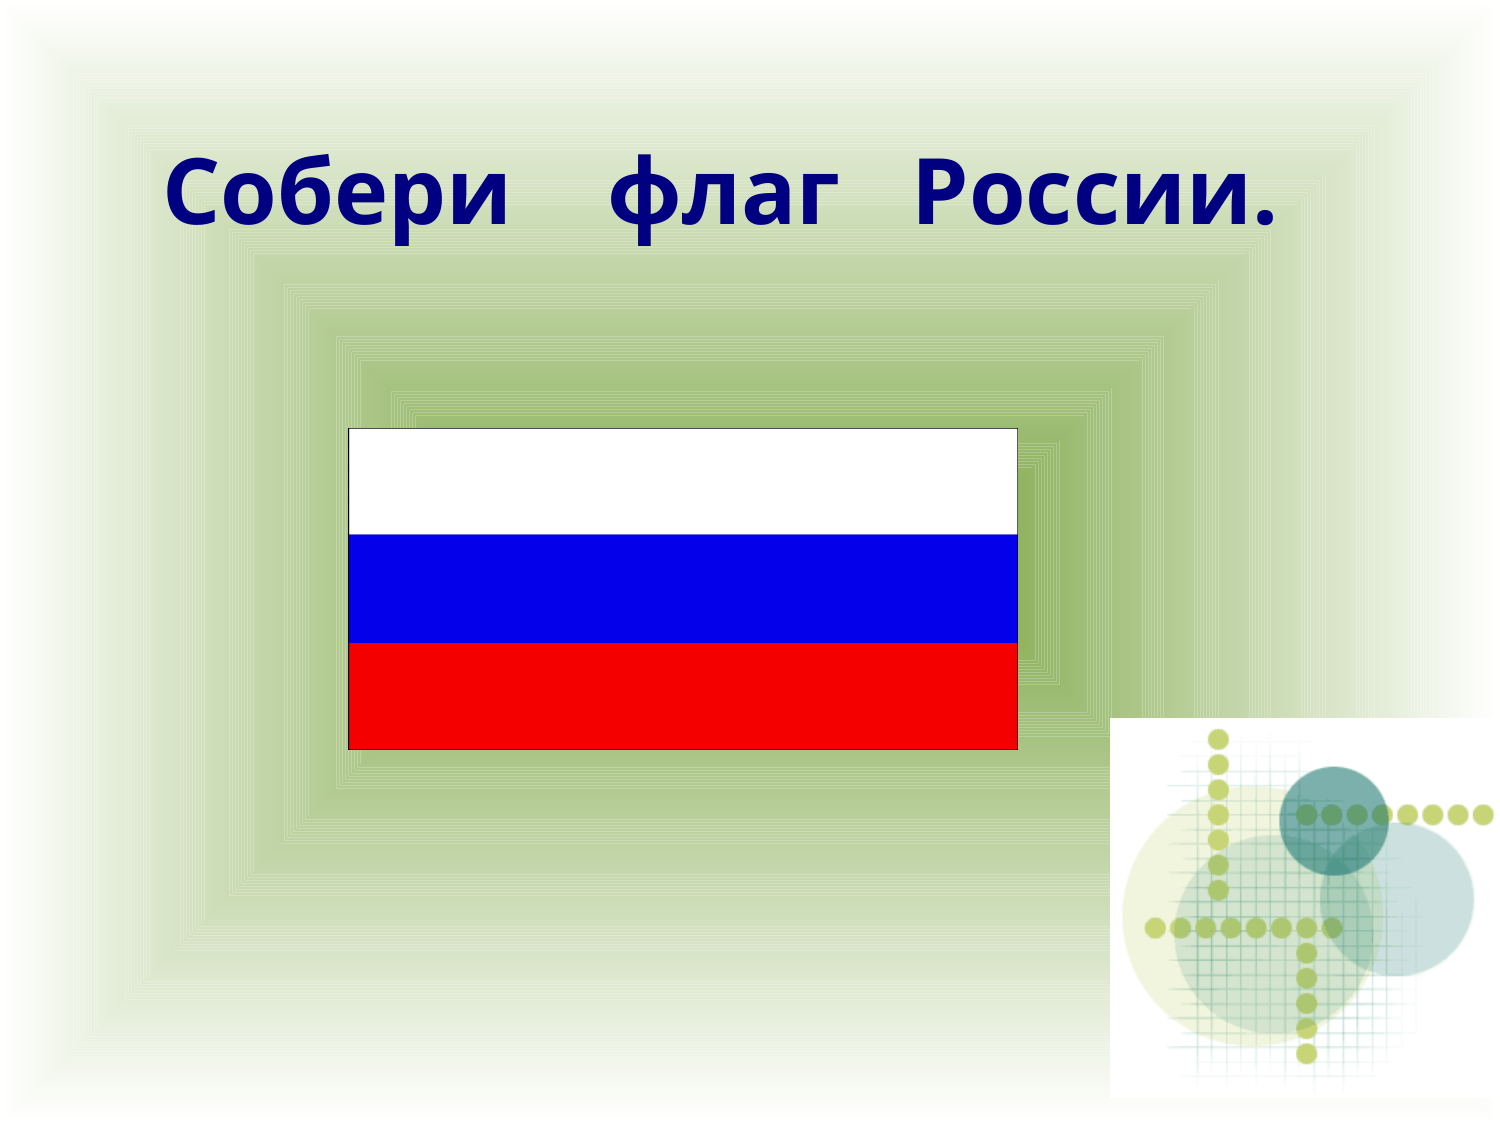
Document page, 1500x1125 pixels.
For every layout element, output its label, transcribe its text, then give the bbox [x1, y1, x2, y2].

picture [348, 428, 1018, 751]
text_box Собери флаг России. [26, 99, 1392, 275]
